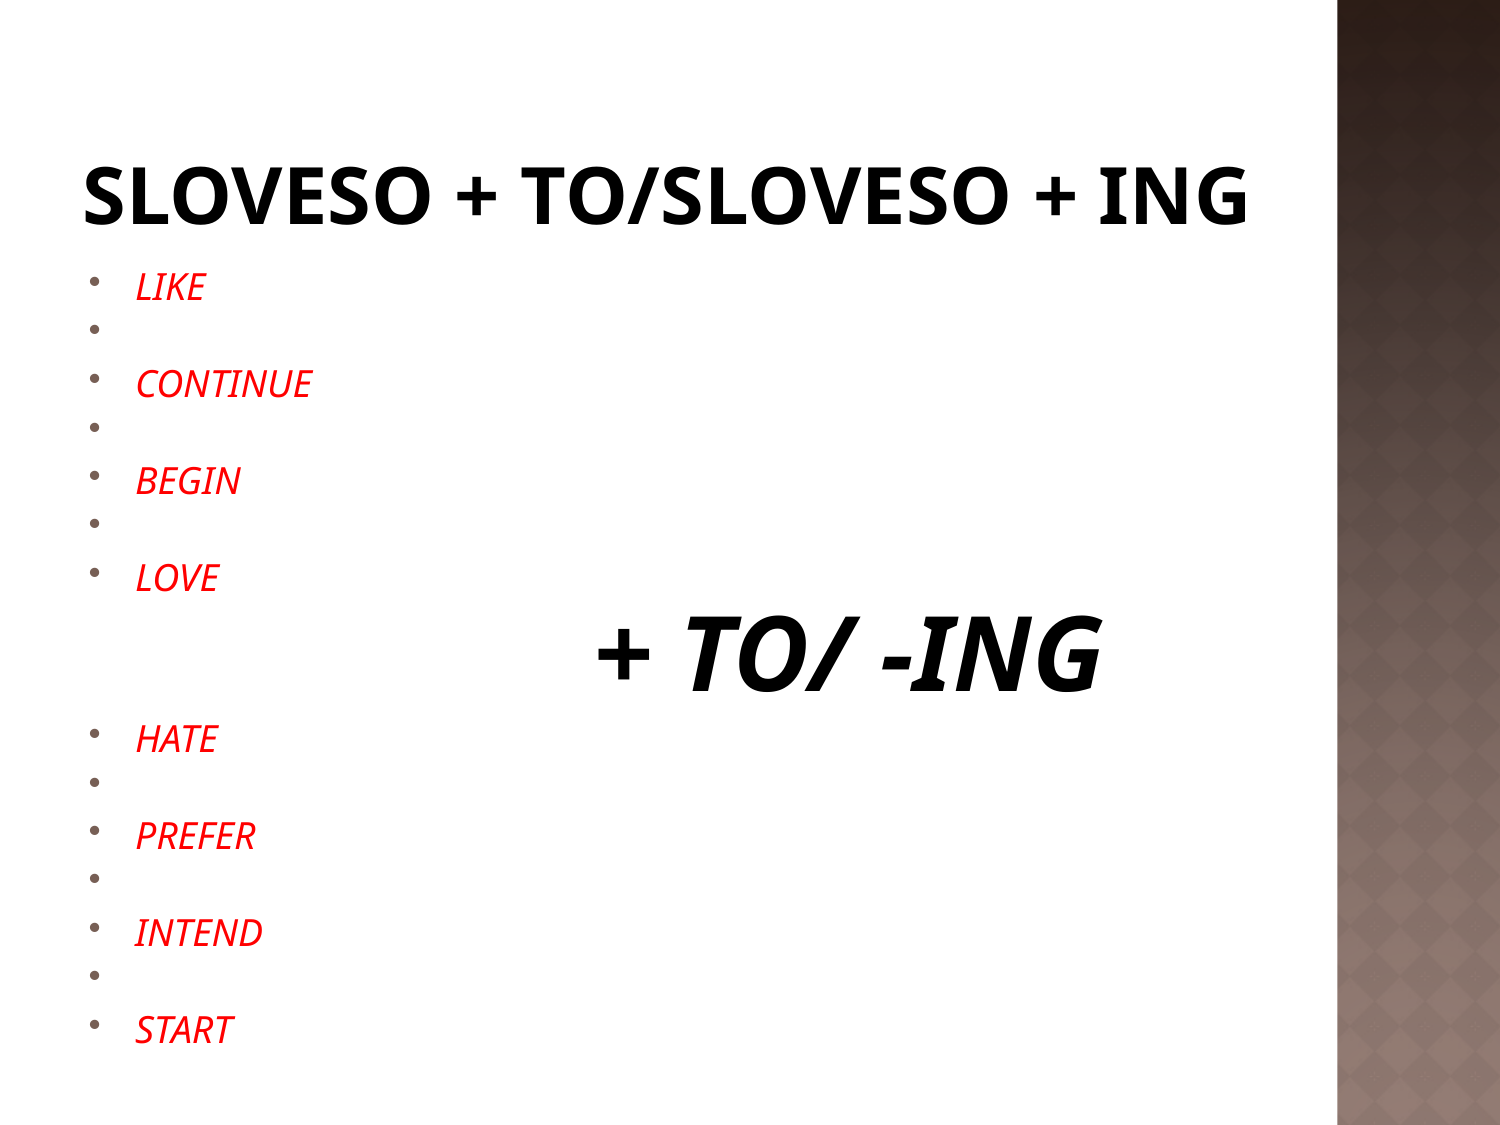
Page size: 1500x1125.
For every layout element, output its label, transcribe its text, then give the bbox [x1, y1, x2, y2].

title Sloveso + TO/SLOVESO + ING [75, 52, 1263, 240]
list LIKE CONTINUE BEGIN LOVE + TO/ -ING HATE PREFER INTEND START [75, 264, 1263, 1060]
